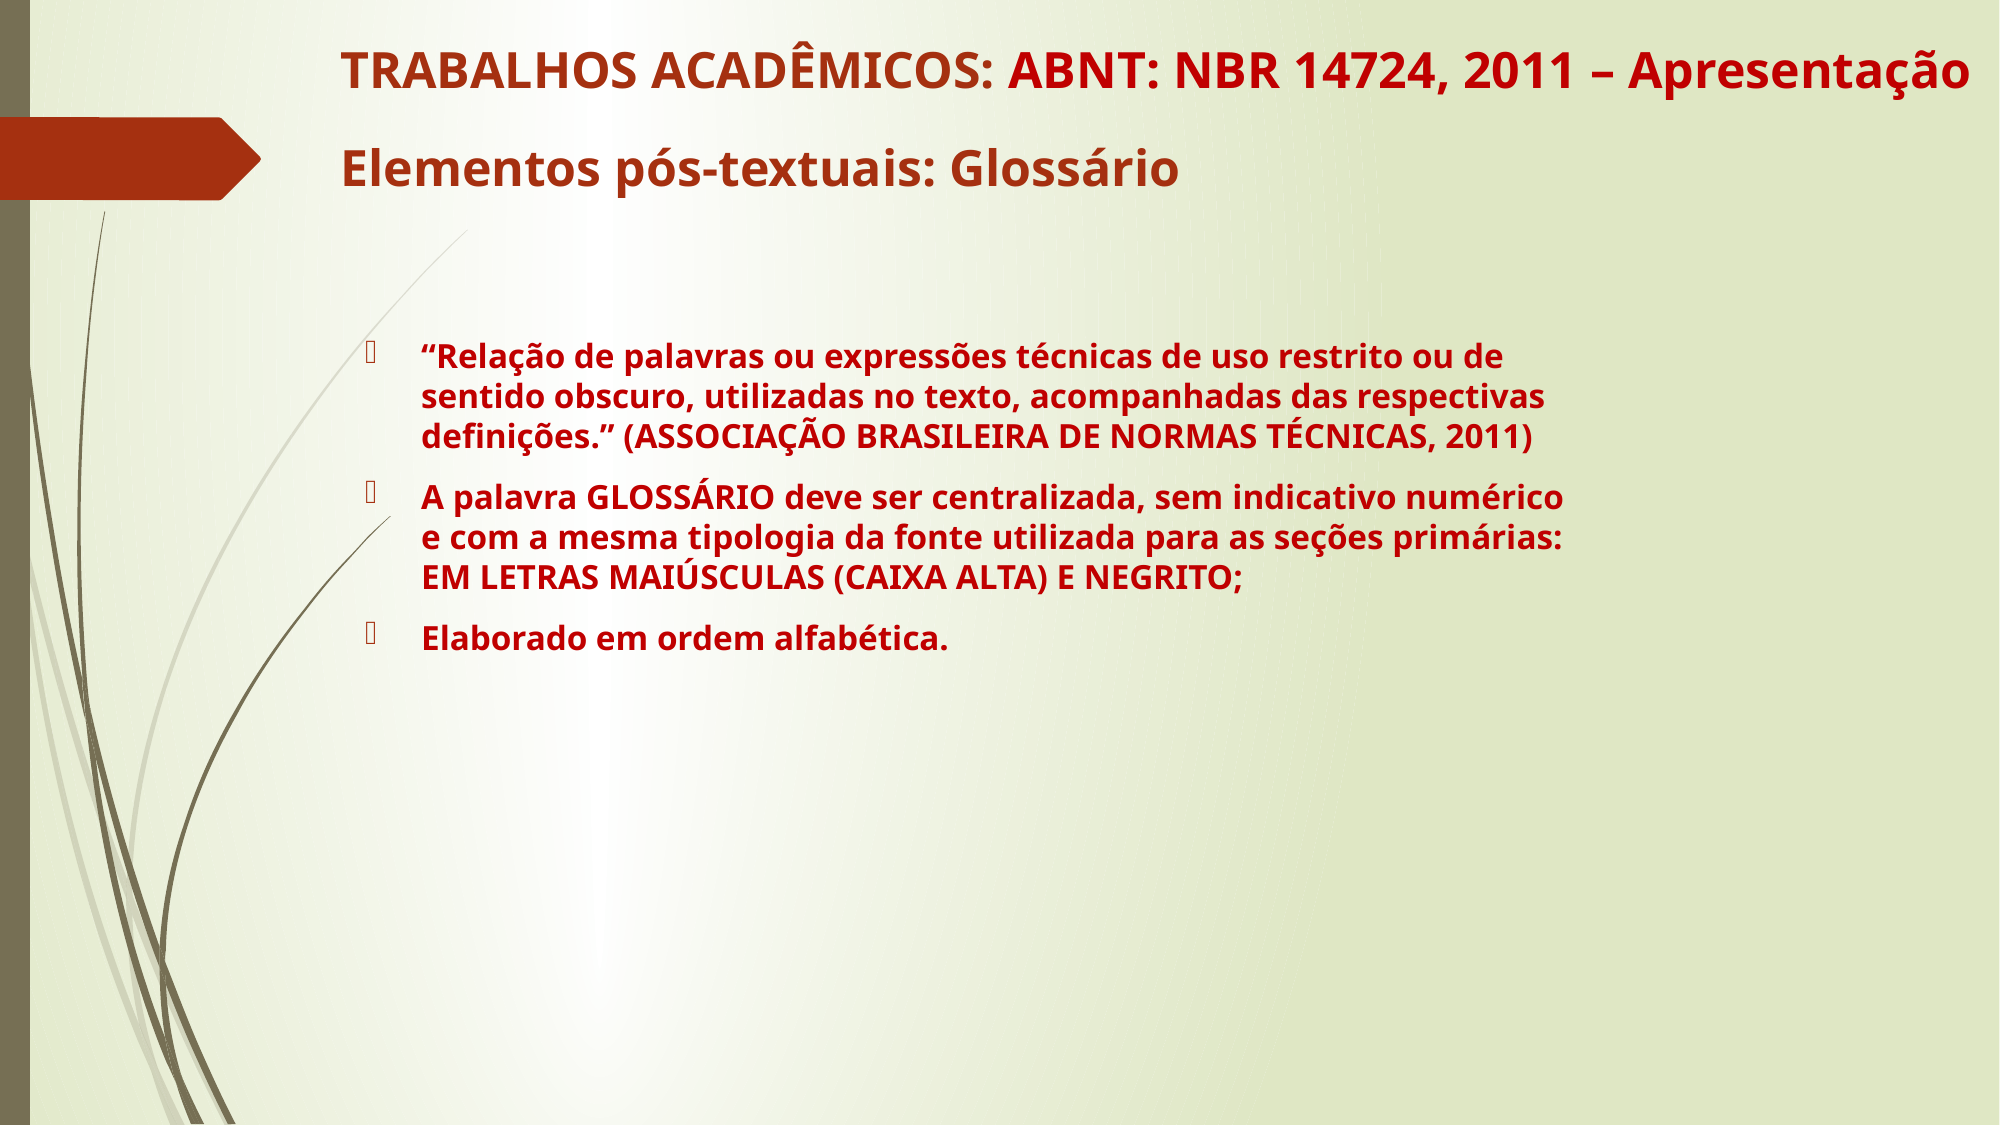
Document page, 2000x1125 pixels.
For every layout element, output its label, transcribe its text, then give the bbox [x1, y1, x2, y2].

text_box Elementos pós-textuais: Glossário [325, 129, 1839, 205]
list “Relação de palavras ou expressões técnicas de uso restrito ou de sentido obscuro, utilizadas no texto, acompanhadas das respectivas definições.” (ASSOCIAÇÃO BRASILEIRA DE NORMAS TÉCNICAS, 2011) A palavra GLOSSÁRIO deve ser centralizada, sem indicativo numérico e com a mesma tipologia da fonte utilizada para as seções primárias: EM LETRAS MAIÚSCULAS (CAIXA ALTA) E NEGRITO; Elaborado em ordem alfabética. [350, 267, 1591, 887]
text_box TRABALHOS ACADÊMICOS: ABNT: NBR 14724, 2011 – Apresentação [325, 30, 2000, 226]
